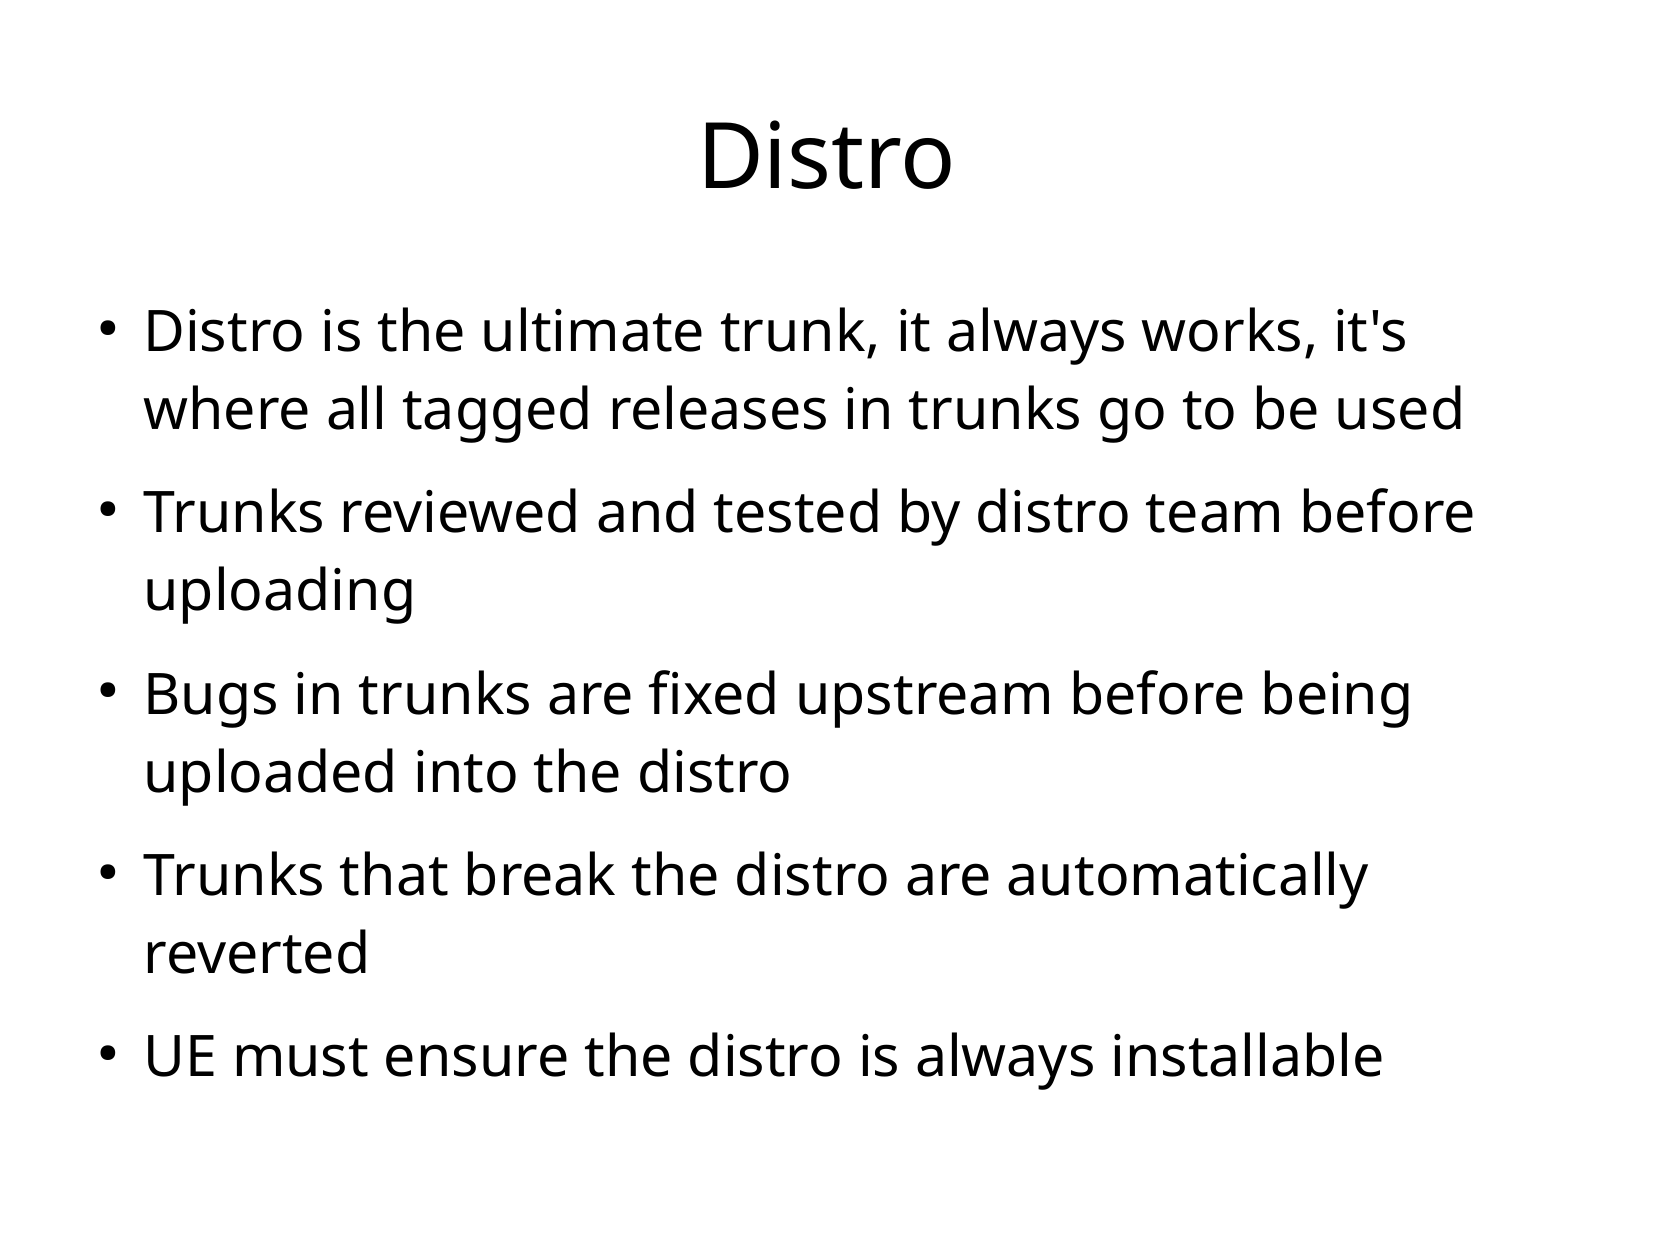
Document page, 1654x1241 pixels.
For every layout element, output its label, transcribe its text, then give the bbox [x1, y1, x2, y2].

list Distro is the ultimate trunk, it always works, it's where all tagged releases in trunks go to be used Trunks reviewed and tested by distro team before uploading Bugs in trunks are fixed upstream before being uploaded into the distro Trunks that break the distro are automatically reverted UE must ensure the distro is always installable [82, 290, 1571, 1109]
title Distro [82, 49, 1571, 257]
